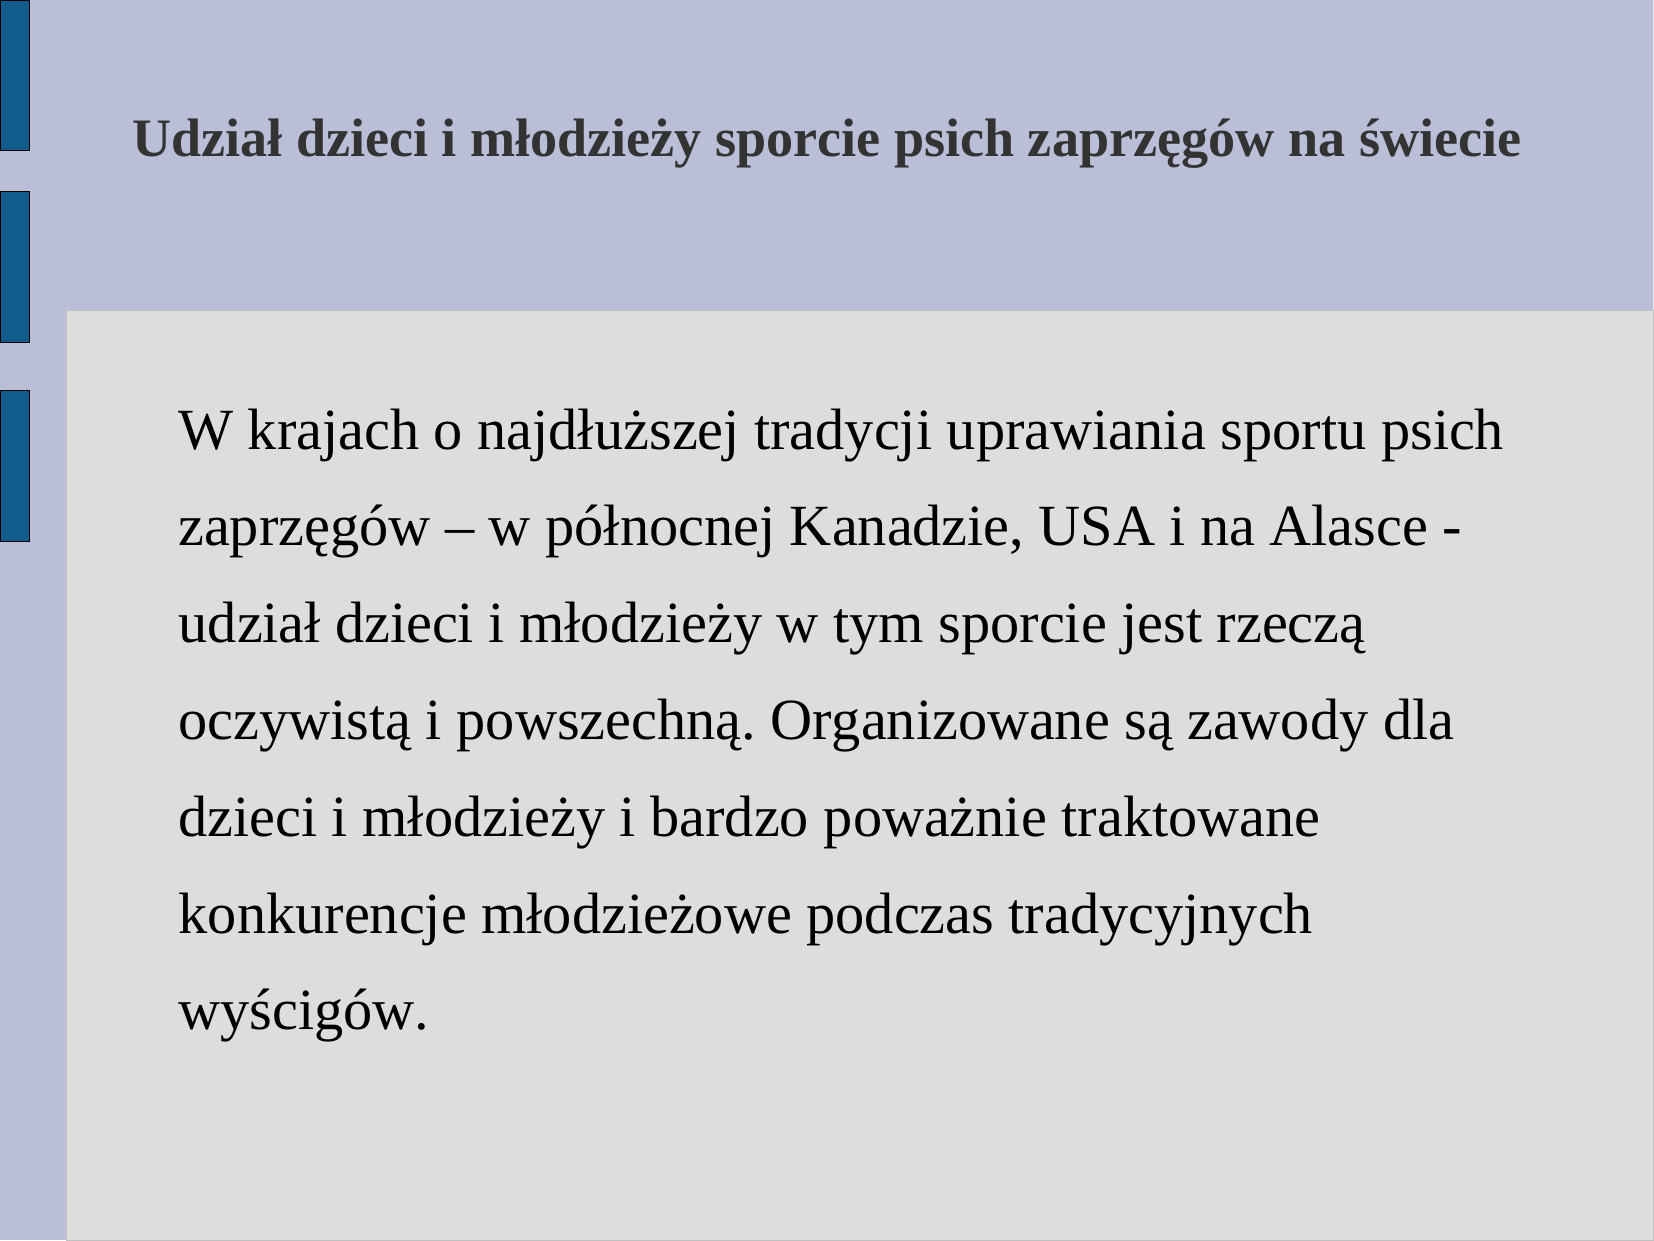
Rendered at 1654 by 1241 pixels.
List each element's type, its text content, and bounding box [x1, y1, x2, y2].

title Udział dzieci i młodzieży sporcie psich zaprzęgów na świecie [121, 19, 1534, 227]
list W krajach o najdłuższej tradycji uprawiania sportu psich zaprzęgów – w północnej Kanadzie, USA i na Alasce - udział dzieci i młodzieży w tym sporcie jest rzeczą oczywistą i powszechną. Organizowane są zawody dla dzieci i młodzieży i bardzo poważnie traktowane konkurencje młodzieżowe podczas tradycyjnych wyścigów. [178, 364, 1570, 1147]
